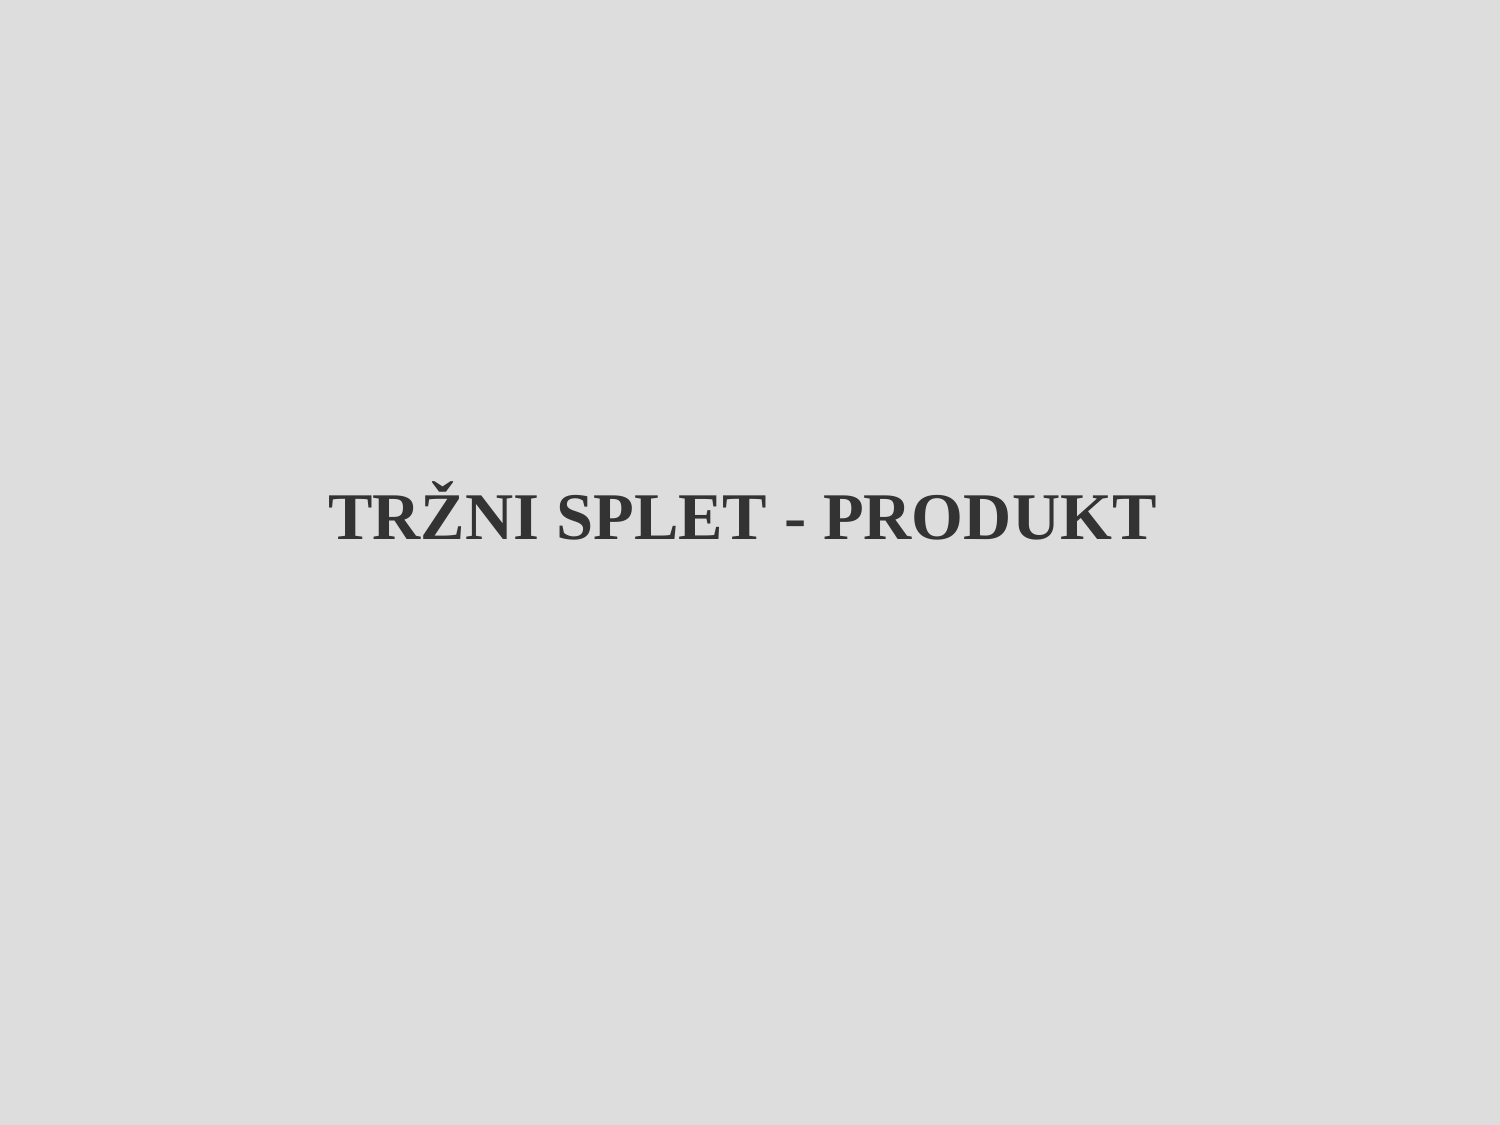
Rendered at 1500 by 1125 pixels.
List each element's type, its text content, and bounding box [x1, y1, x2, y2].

text_box TRŽNI SPLET - PRODUKT [112, 224, 1388, 807]
